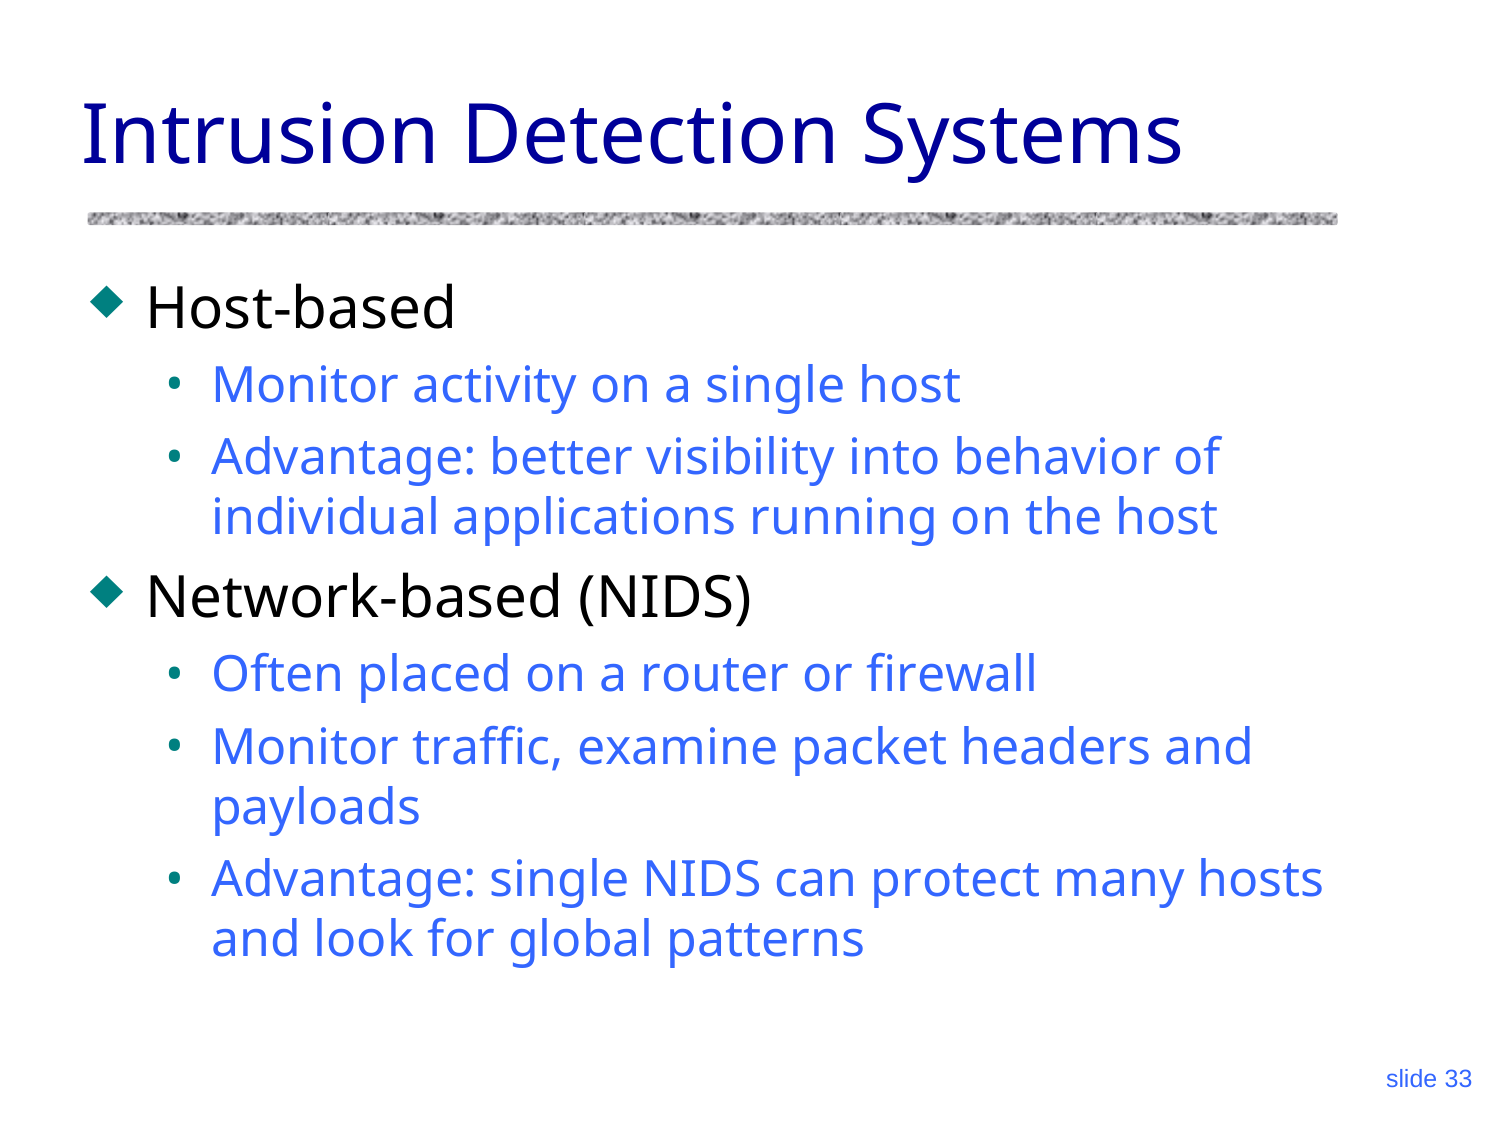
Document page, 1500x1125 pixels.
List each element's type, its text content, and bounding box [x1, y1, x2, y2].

text_box Intrusion Detection Systems [66, 37, 1342, 188]
text_box slide <number> [1174, 1025, 1488, 1101]
picture [87, 212, 1338, 226]
text_box Host-based Monitor activity on a single host Advantage: better visibility into behavior of individual applications running on the host Network-based (NIDS) Often placed on a router or firewall Monitor traffic, examine packet headers and payloads Advantage: single NIDS can protect many hosts and look for global patterns [74, 262, 1417, 994]
